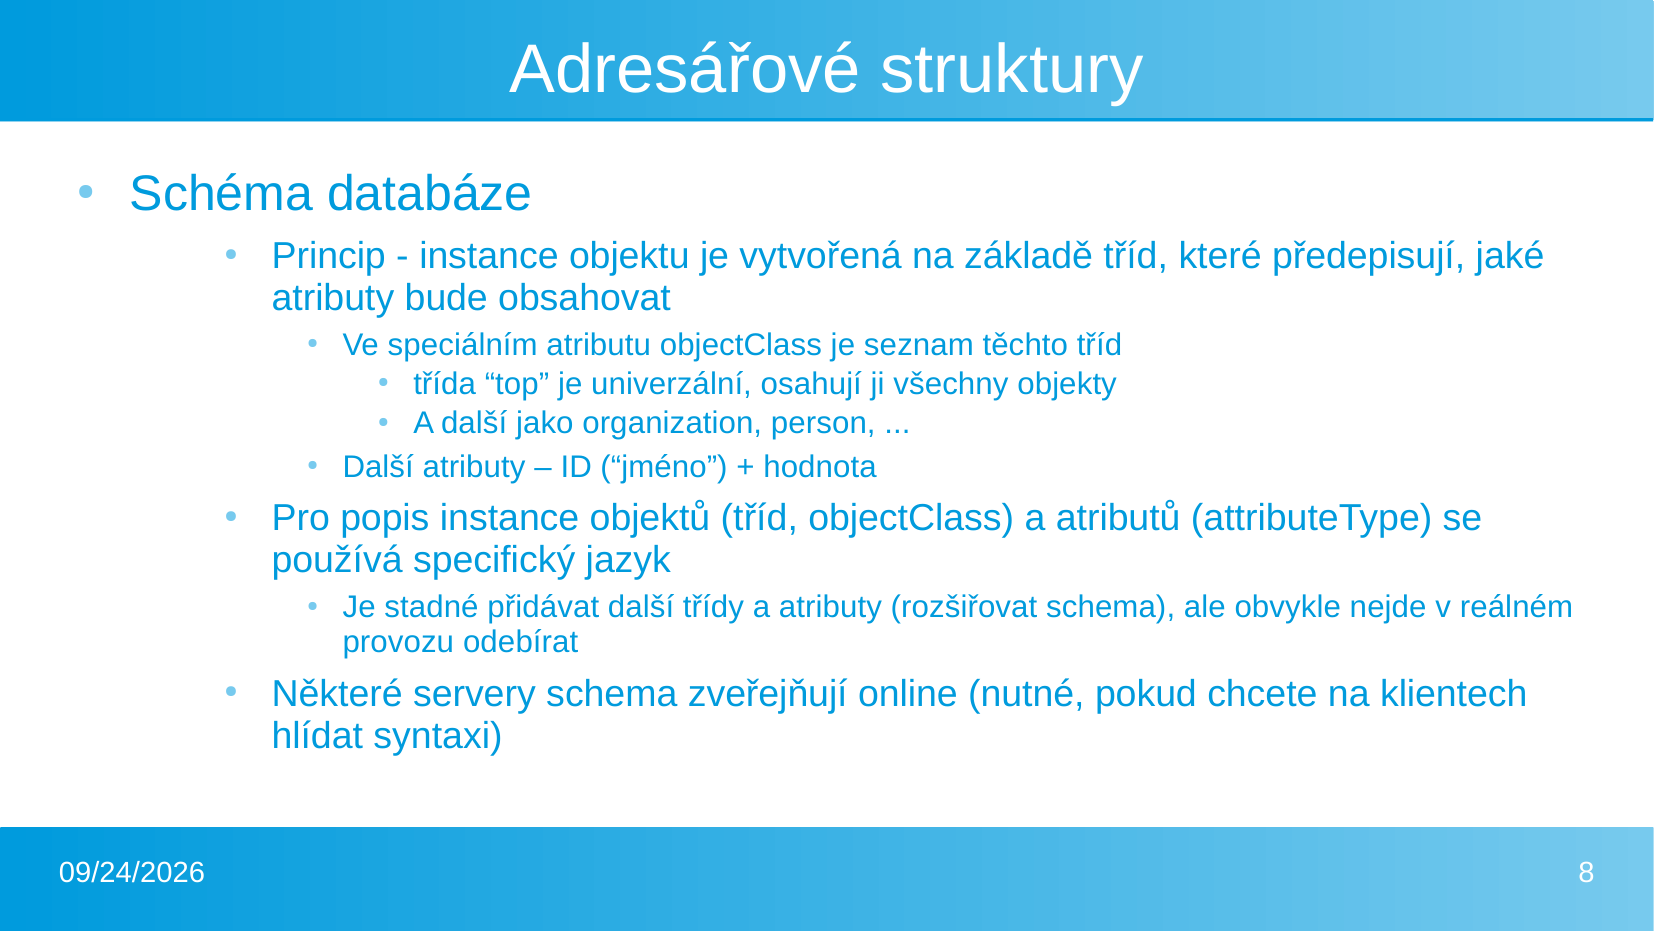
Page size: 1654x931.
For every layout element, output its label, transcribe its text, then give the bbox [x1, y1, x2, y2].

title Adresářové struktury [59, 29, 1595, 108]
list Schéma databáze Princip - instance objektu je vytvořená na základě tříd, které předepisují, jaké atributy bude obsahovat Ve speciálním atributu objectClass je seznam těchto tříd třída “top” je univerzální, osahují ji všechny objekty A další jako organization, person, ... Další atributy – ID (“jméno”) + hodnota Pro popis instance objektů (tříd, objectClass) a atributů (attributeType) se používá specifický jazyk Je stadné přidávat další třídy a atributy (rozšiřovat schema), ale obvykle nejde v reálném provozu odebírat Některé servery schema zveřejňují online (nutné, pokud chcete na klientech hlídat syntaxi) [59, 165, 1595, 756]
